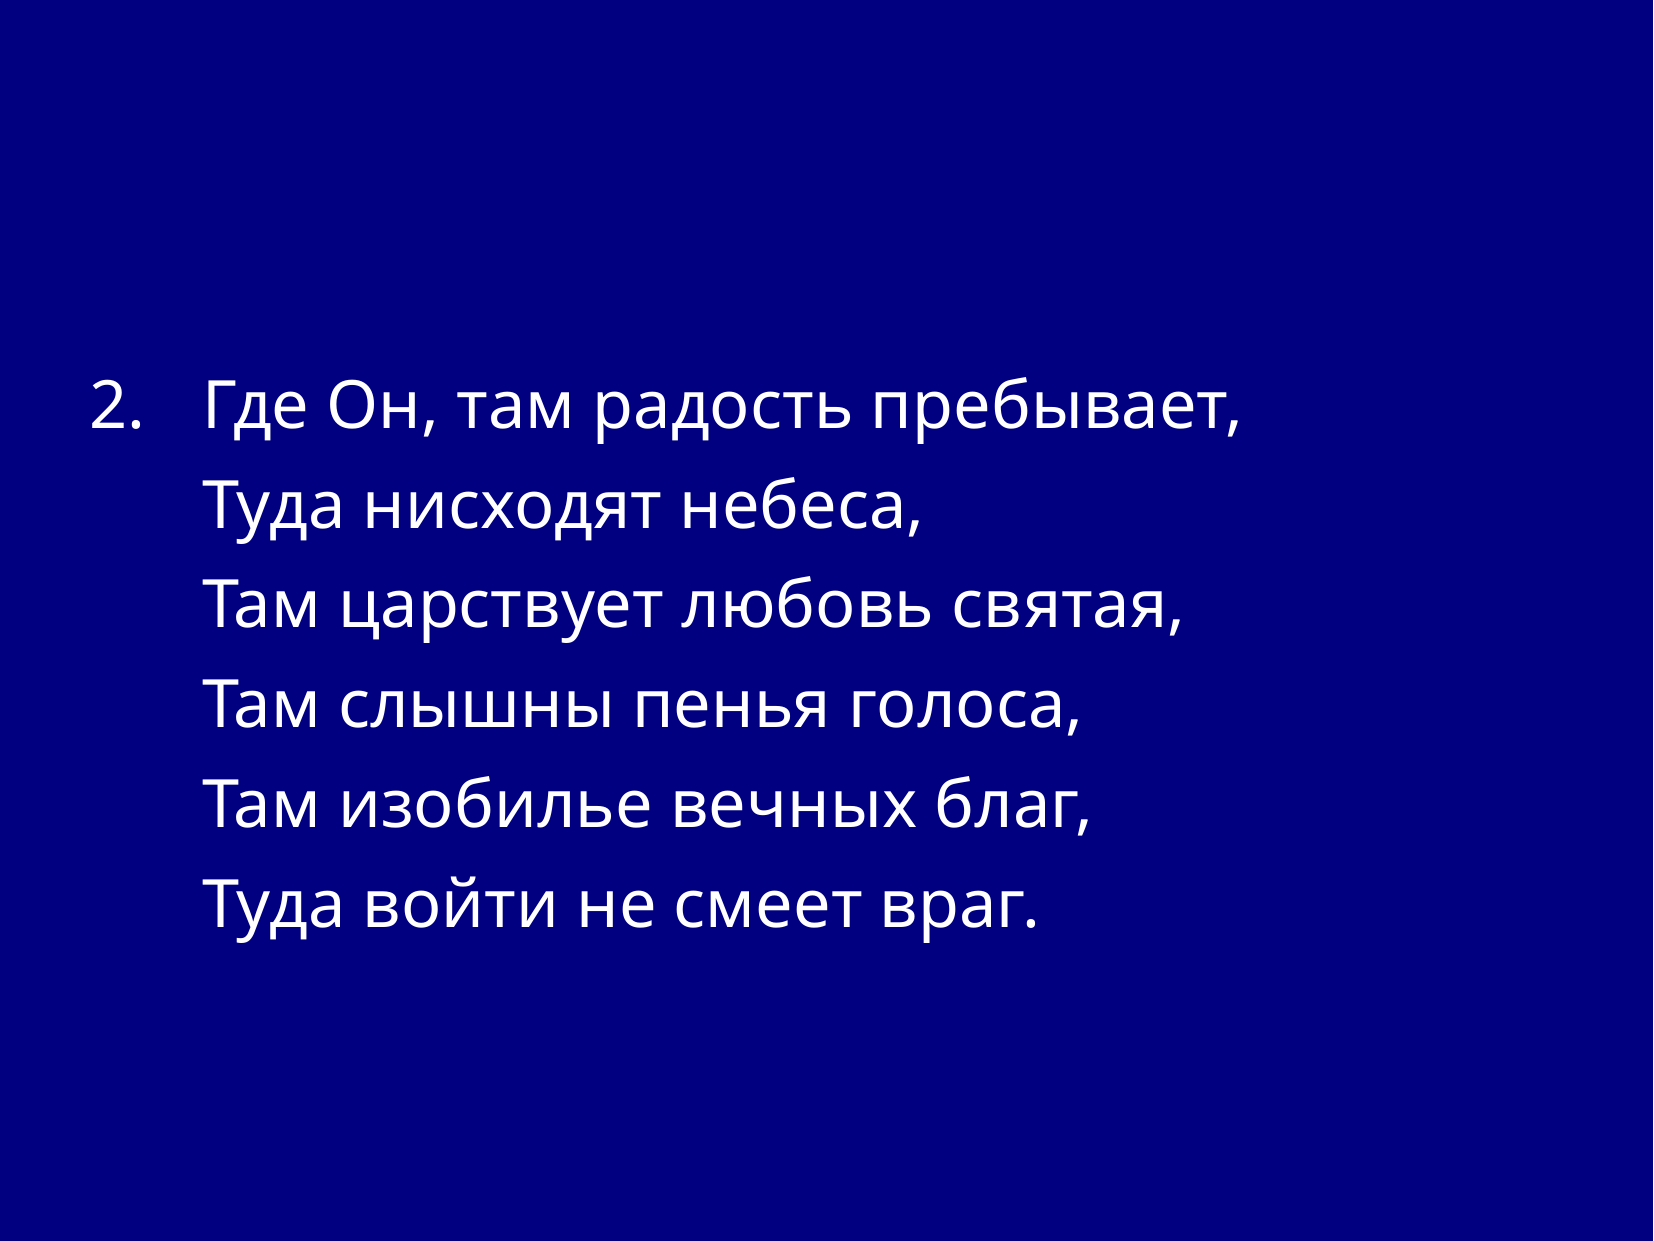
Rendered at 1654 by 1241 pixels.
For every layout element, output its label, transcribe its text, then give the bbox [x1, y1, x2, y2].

text_box 2. Где Он, там радость пребывает, Туда нисходят небеса, Там царствует любовь святая, Там слышны пенья голоса, Там изобилье вечных благ, Туда войти не смеет враг. [75, 150, 1576, 1163]
